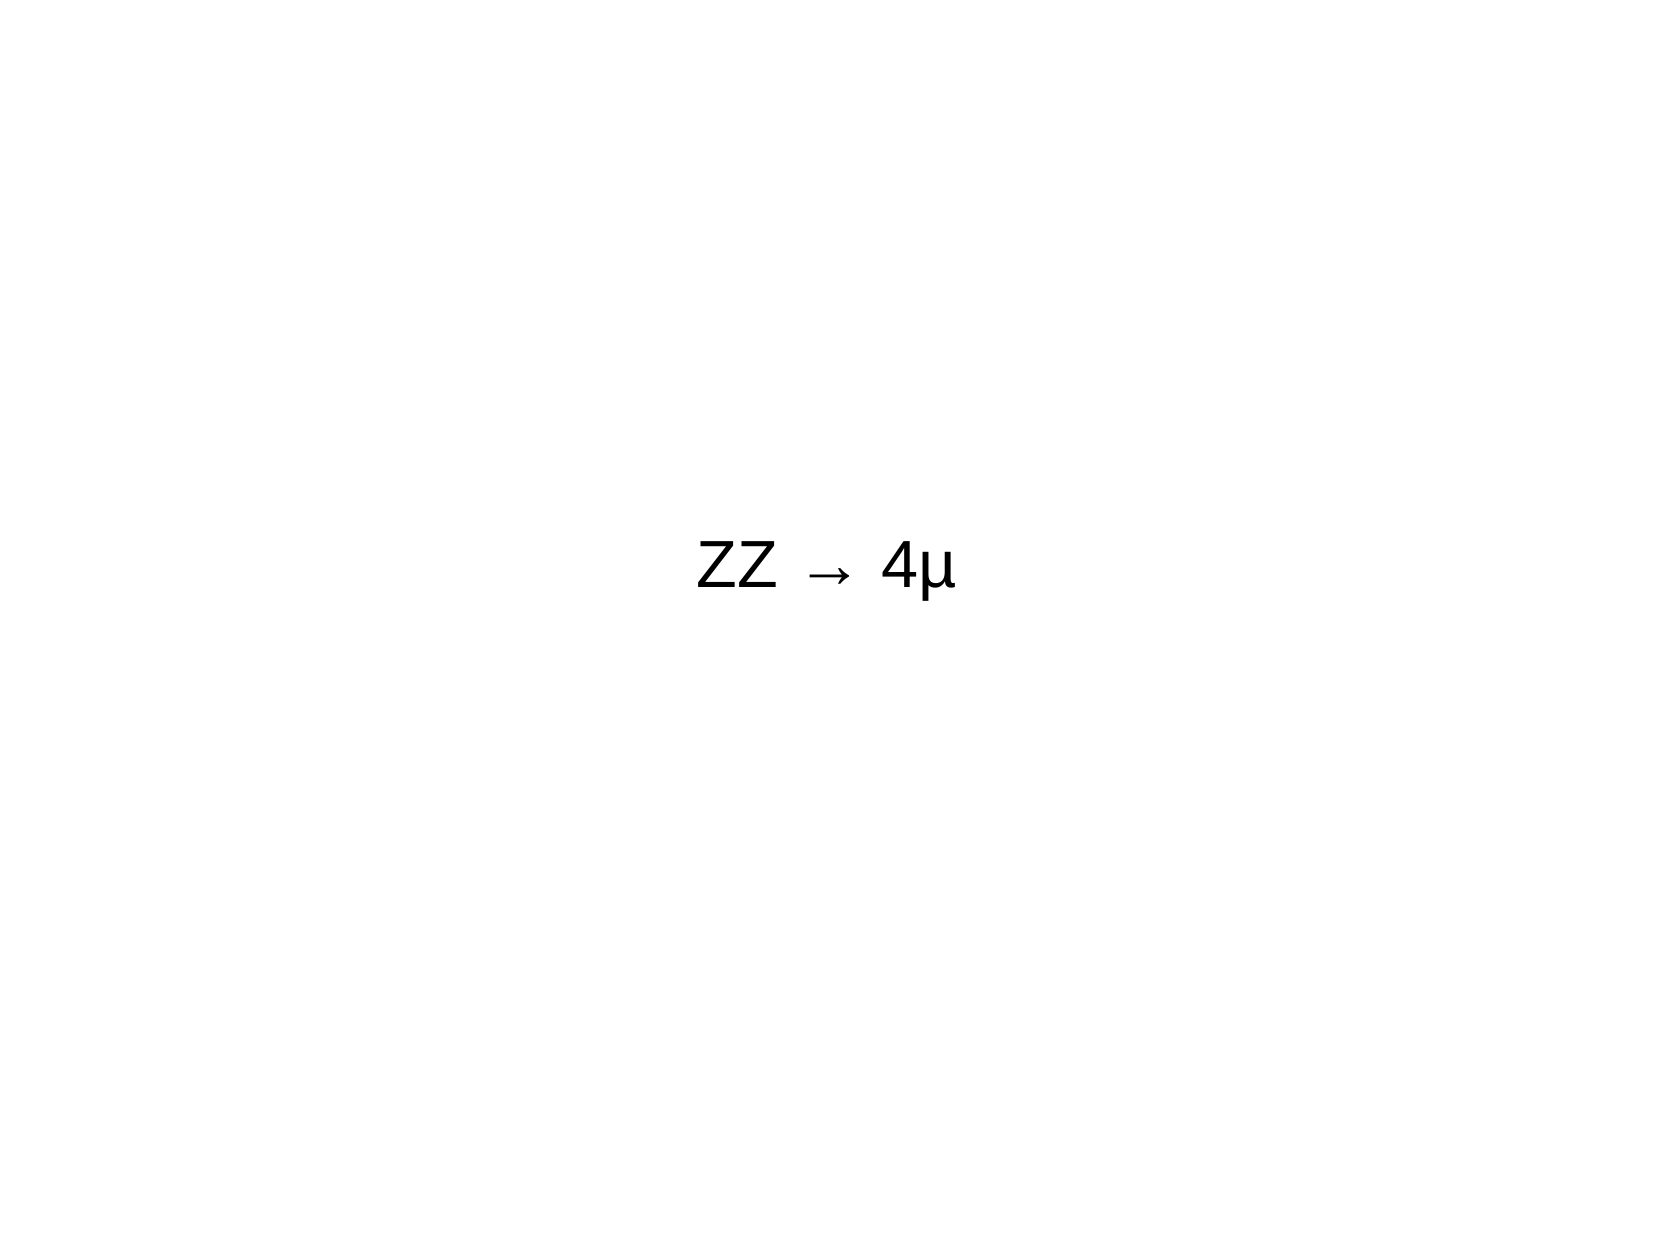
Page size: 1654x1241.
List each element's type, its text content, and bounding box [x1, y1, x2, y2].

subtitle ZZ → 4µ [82, 19, 1571, 1109]
